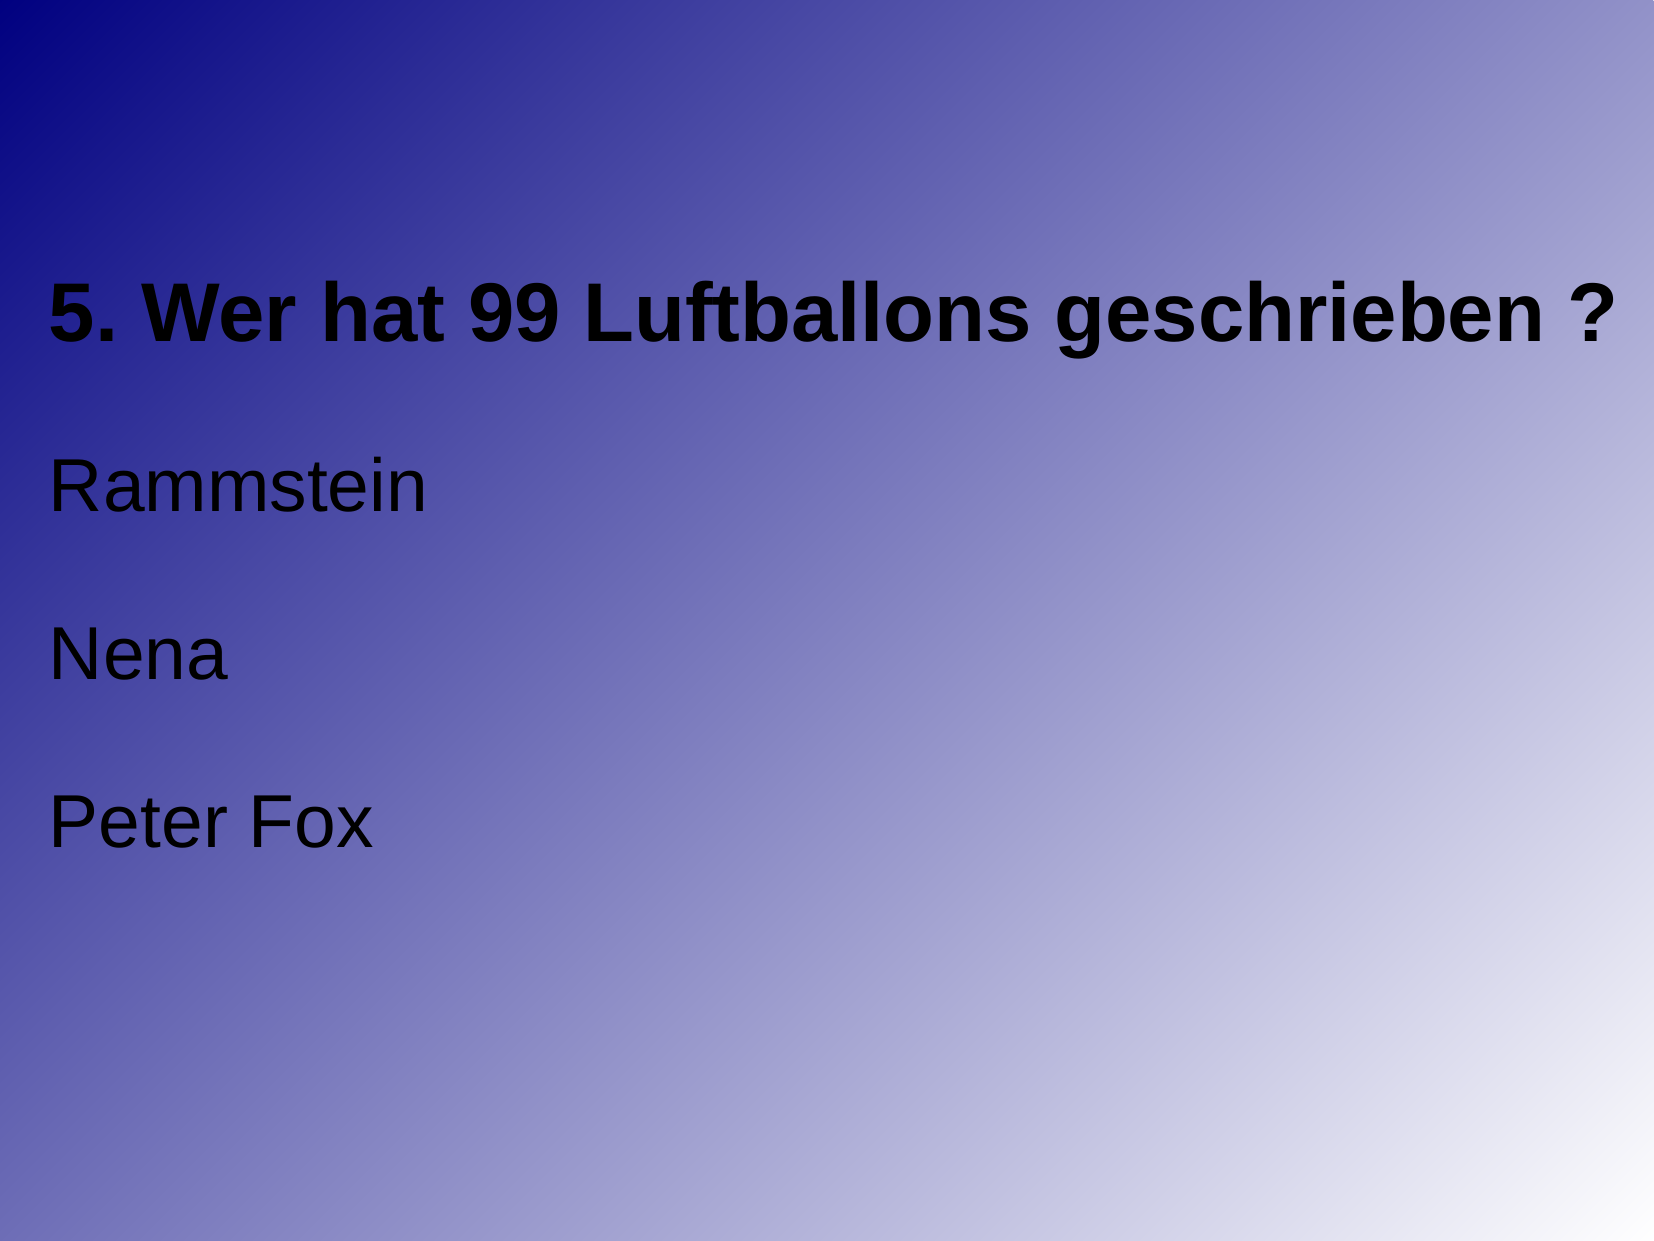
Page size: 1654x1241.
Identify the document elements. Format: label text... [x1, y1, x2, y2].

text_box 5. Wer hat 99 Luftballons geschrieben ? Rammstein Nena Peter Fox [34, 258, 1654, 1241]
